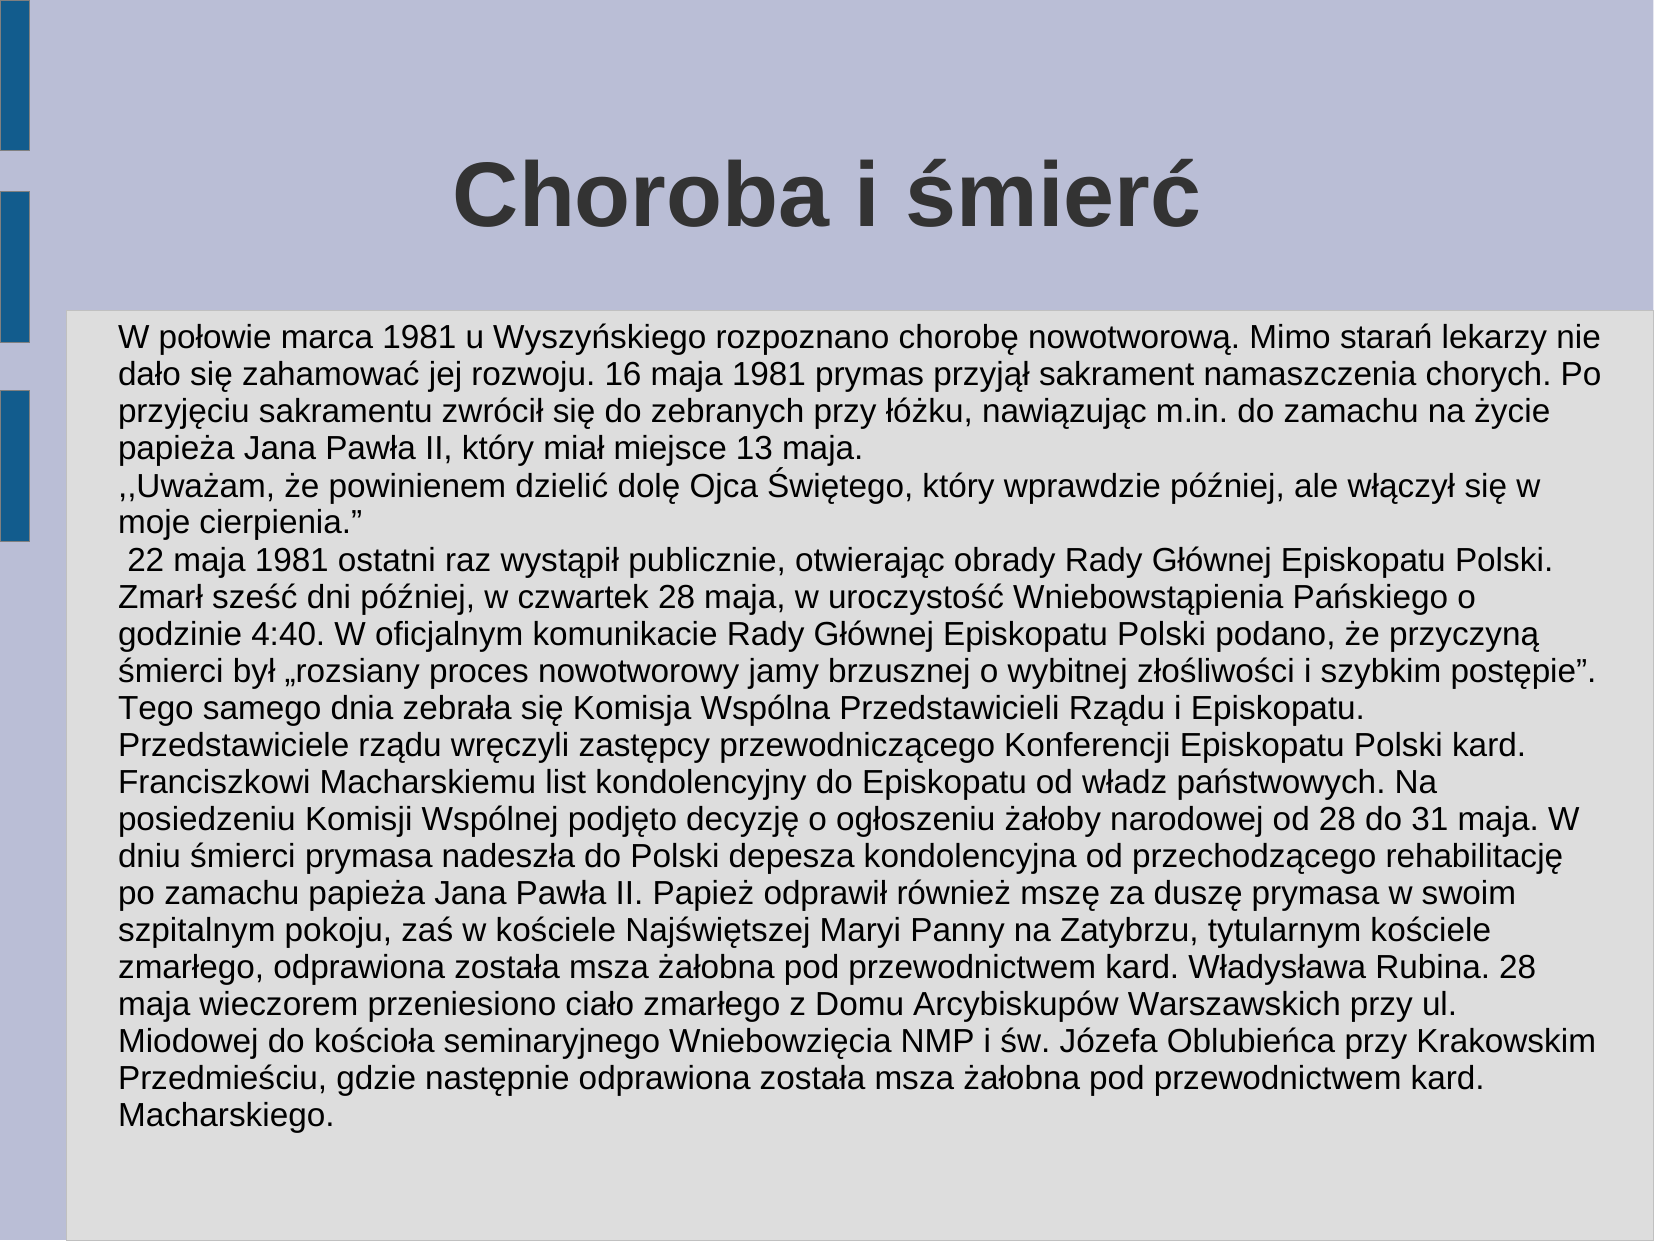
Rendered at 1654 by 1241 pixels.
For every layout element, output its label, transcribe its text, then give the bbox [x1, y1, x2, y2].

list W połowie marca 1981 u Wyszyńskiego rozpoznano chorobę nowotworową. Mimo starań lekarzy nie dało się zahamować jej rozwoju. 16 maja 1981 prymas przyjął sakrament namaszczenia chorych. Po przyjęciu sakramentu zwrócił się do zebranych przy łóżku, nawiązując m.in. do zamachu na życie papieża Jana Pawła II, który miał miejsce 13 maja. ,,Uważam, że powinienem dzielić dolę Ojca Świętego, który wprawdzie później, ale włączył się w moje cierpienia.” 22 maja 1981 ostatni raz wystąpił publicznie, otwierając obrady Rady Głównej Episkopatu Polski. Zmarł sześć dni później, w czwartek 28 maja, w uroczystość Wniebowstąpienia Pańskiego o godzinie 4:40. W oficjalnym komunikacie Rady Głównej Episkopatu Polski podano, że przyczyną śmierci był „rozsiany proces nowotworowy jamy brzusznej o wybitnej złośliwości i szybkim postępie”. Tego samego dnia zebrała się Komisja Wspólna Przedstawicieli Rządu i Episkopatu. Przedstawiciele rządu wręczyli zastępcy przewodniczącego Konferencji Episkopatu Polski kard. Franciszkowi Macharskiemu list kondolencyjny do Episkopatu od władz państwowych. Na posiedzeniu Komisji Wspólnej podjęto decyzję o ogłoszeniu żałoby narodowej od 28 do 31 maja. W dniu śmierci prymasa nadeszła do Polski depesza kondolencyjna od przechodzącego rehabilitację po zamachu papieża Jana Pawła II. Papież odprawił również mszę za duszę prymasa w swoim szpitalnym pokoju, zaś w kościele Najświętszej Maryi Panny na Zatybrzu, tytularnym kościele zmarłego, odprawiona została msza żałobna pod przewodnictwem kard. Władysława Rubina. 28 maja wieczorem przeniesiono ciało zmarłego z Domu Arcybiskupów Warszawskich przy ul. Miodowej do kościoła seminaryjnego Wniebowzięcia NMP i św. Józefa Oblubieńca przy Krakowskim Przedmieściu, gdzie następnie odprawiona została msza żałobna pod przewodnictwem kard. Macharskiego. [47, 318, 1607, 1139]
title Choroba i śmierć [121, 91, 1534, 299]
